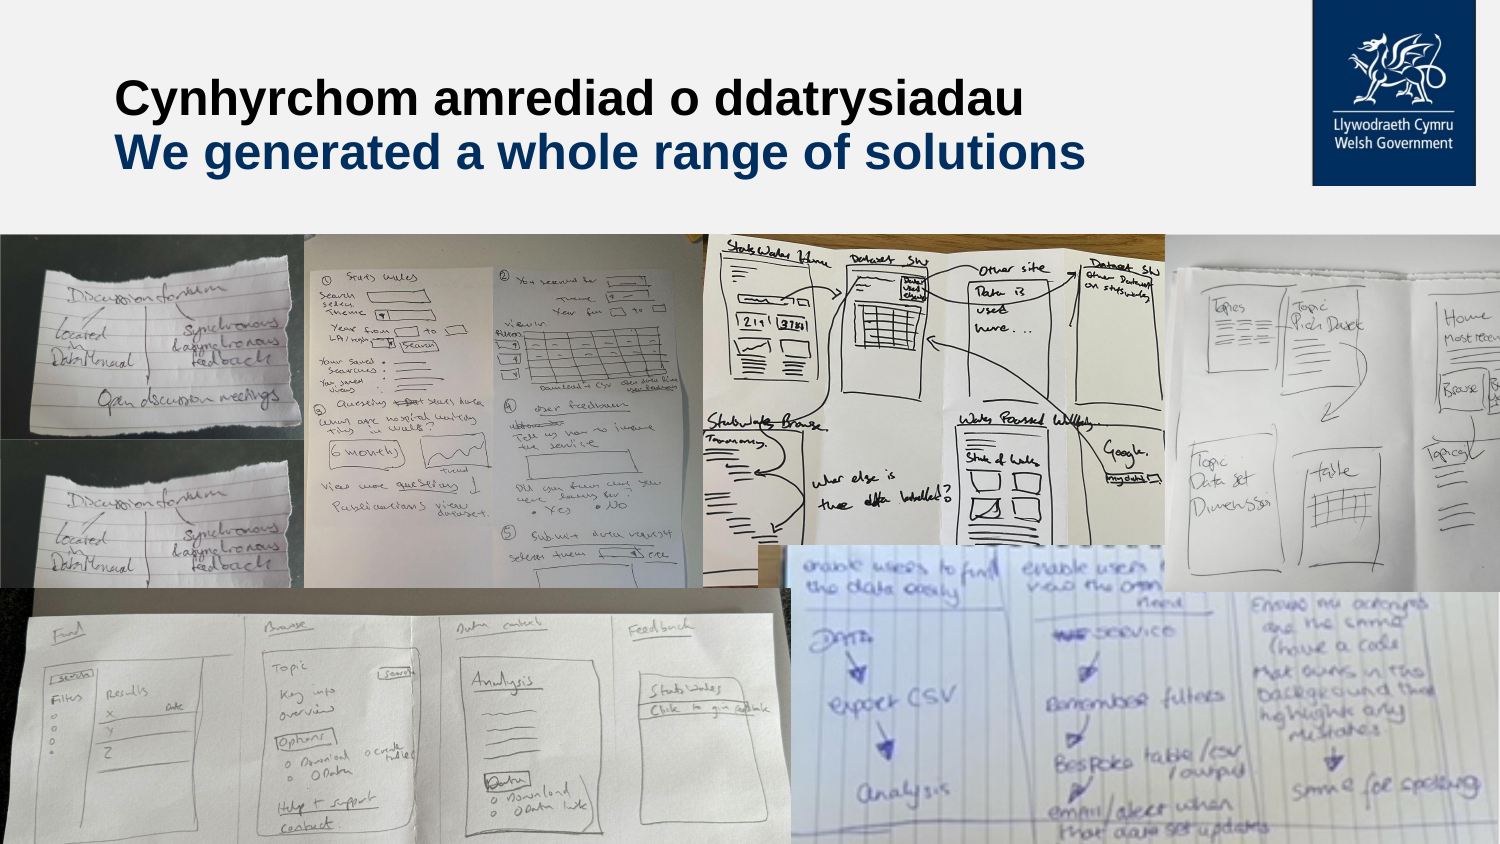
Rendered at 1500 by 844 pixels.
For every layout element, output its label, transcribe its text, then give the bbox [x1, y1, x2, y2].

title Cynhyrchom amrediad o ddatrysiadau We generated a whole range of solutions [103, 44, 1397, 209]
picture [0, 234, 1500, 844]
